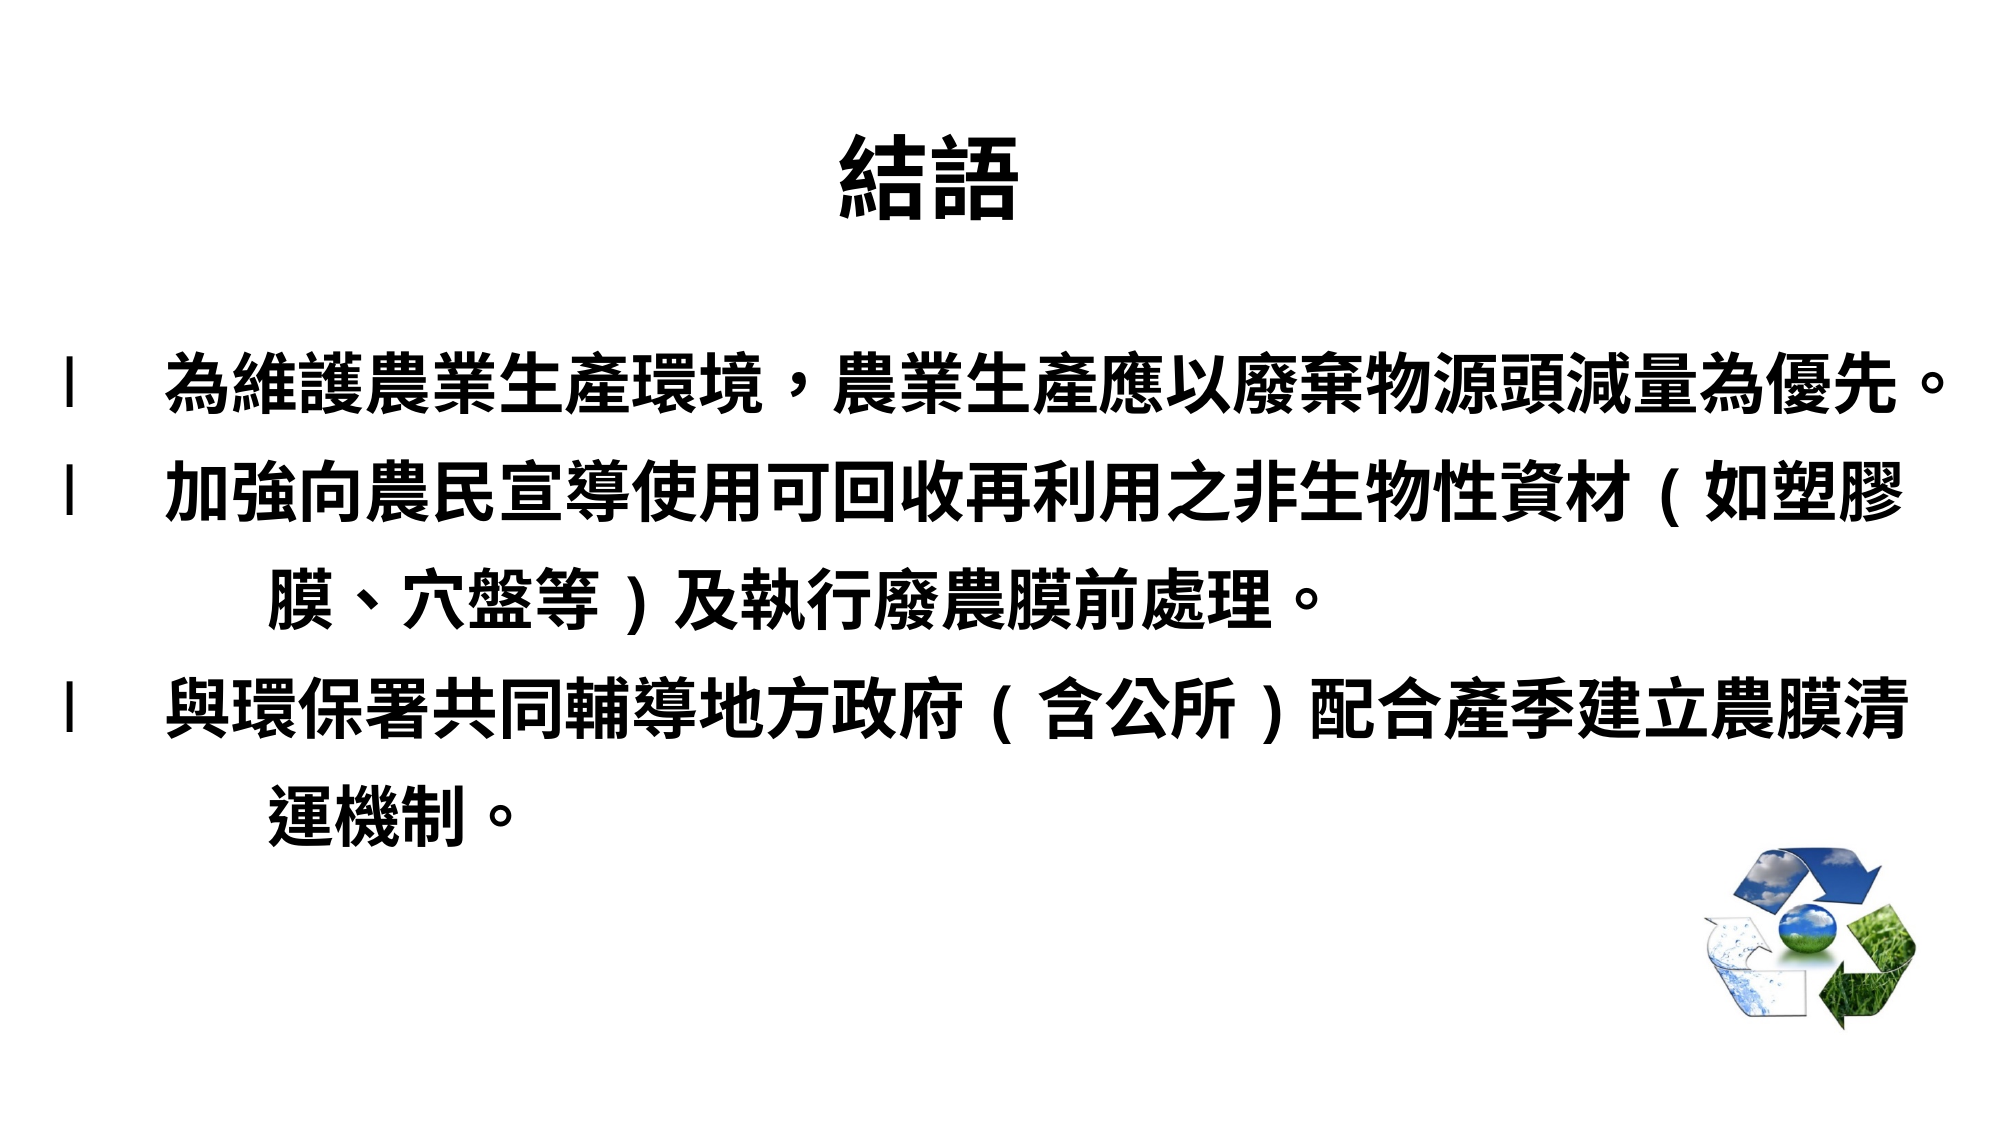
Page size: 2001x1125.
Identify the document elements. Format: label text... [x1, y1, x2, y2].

text_box 為維護農業生產環境，農業生產應以廢棄物源頭減量為優先。 加強向農民宣導使用可回收再利用之非生物性資材(如塑膠膜、穴盤等)及執行廢農膜前處理。 與環保署共同輔導地方政府(含公所)配合產季建立農膜清運機制。 [46, 305, 1954, 868]
picture [1680, 815, 1943, 1045]
title 結語 [66, 74, 1792, 292]
